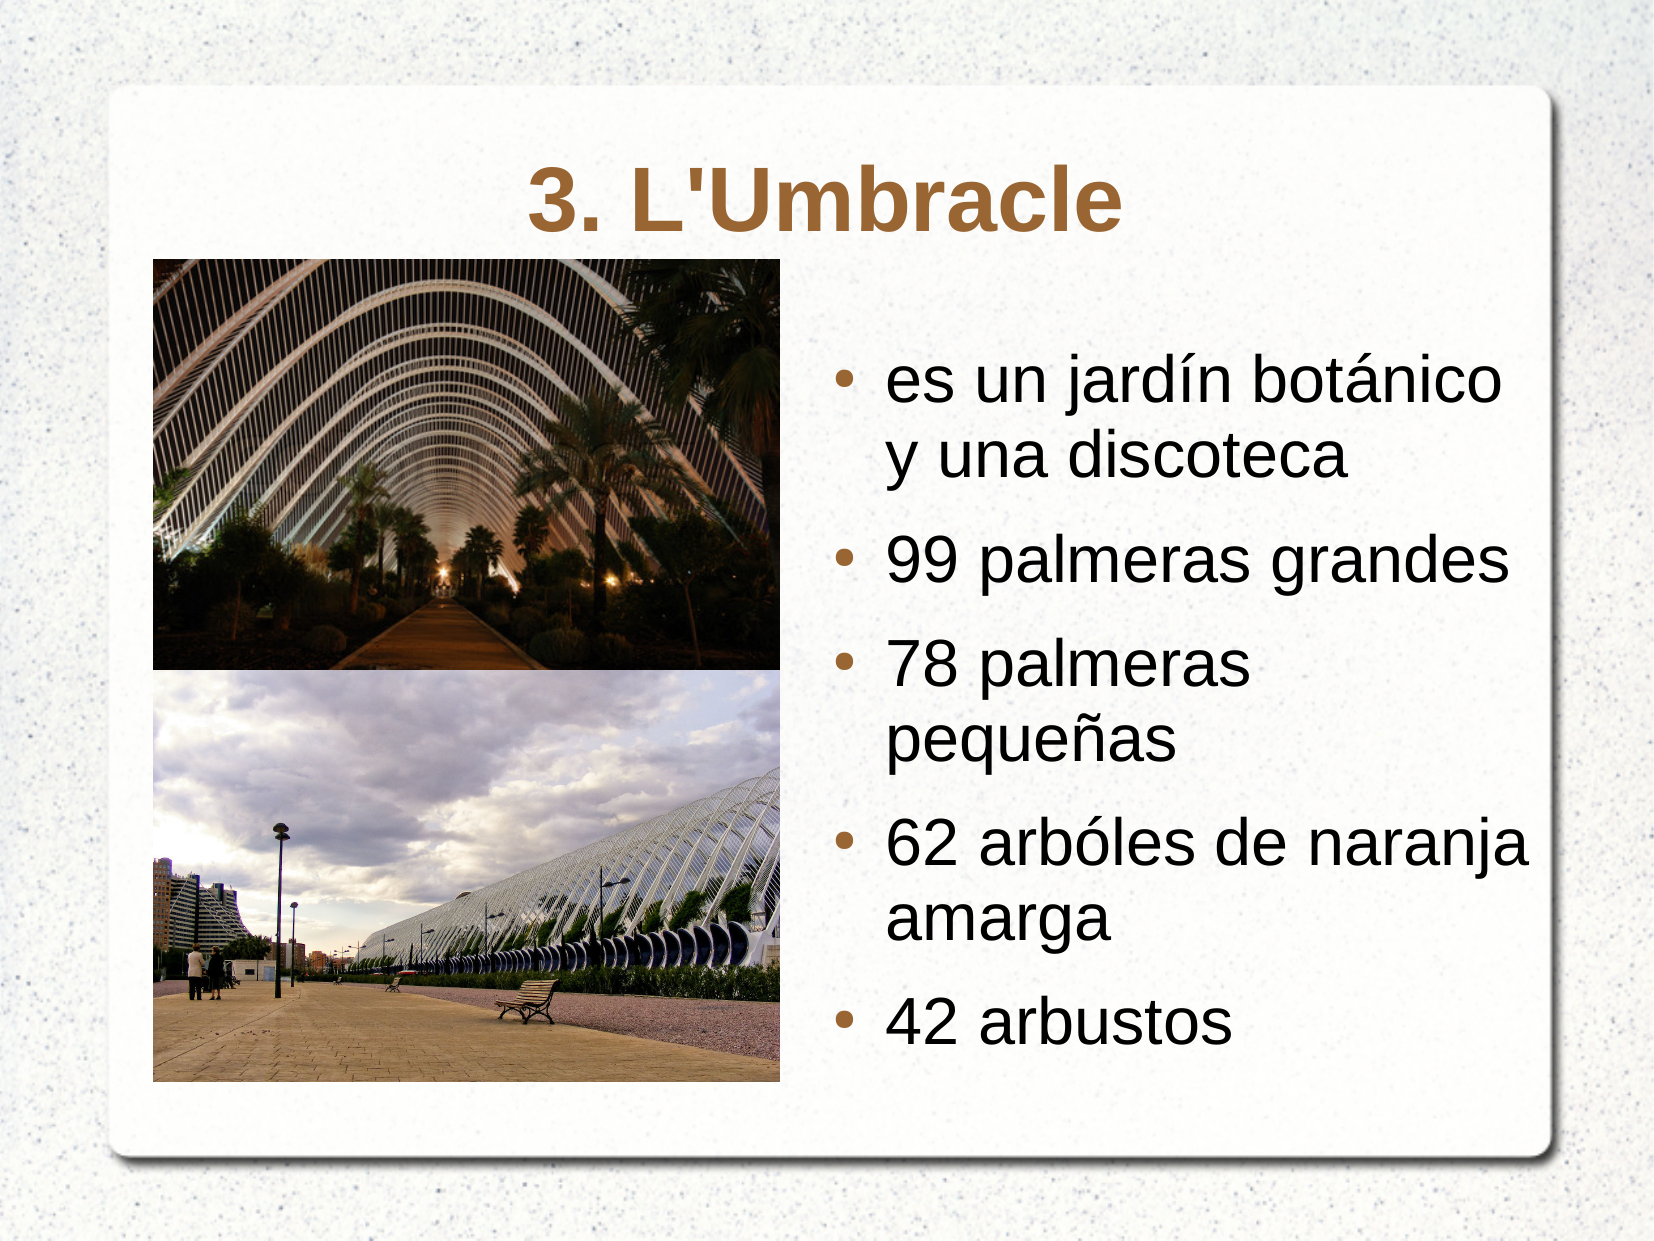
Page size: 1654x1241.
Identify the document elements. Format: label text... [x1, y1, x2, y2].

picture [0, 0, 1654, 1241]
list es un jardín botánico y una discoteca 99 palmeras grandes 78 palmeras pequeñas 62 arbóles de naranja amarga 42 arbustos [814, 342, 1536, 1059]
title 3. L'Umbracle [118, 96, 1536, 304]
